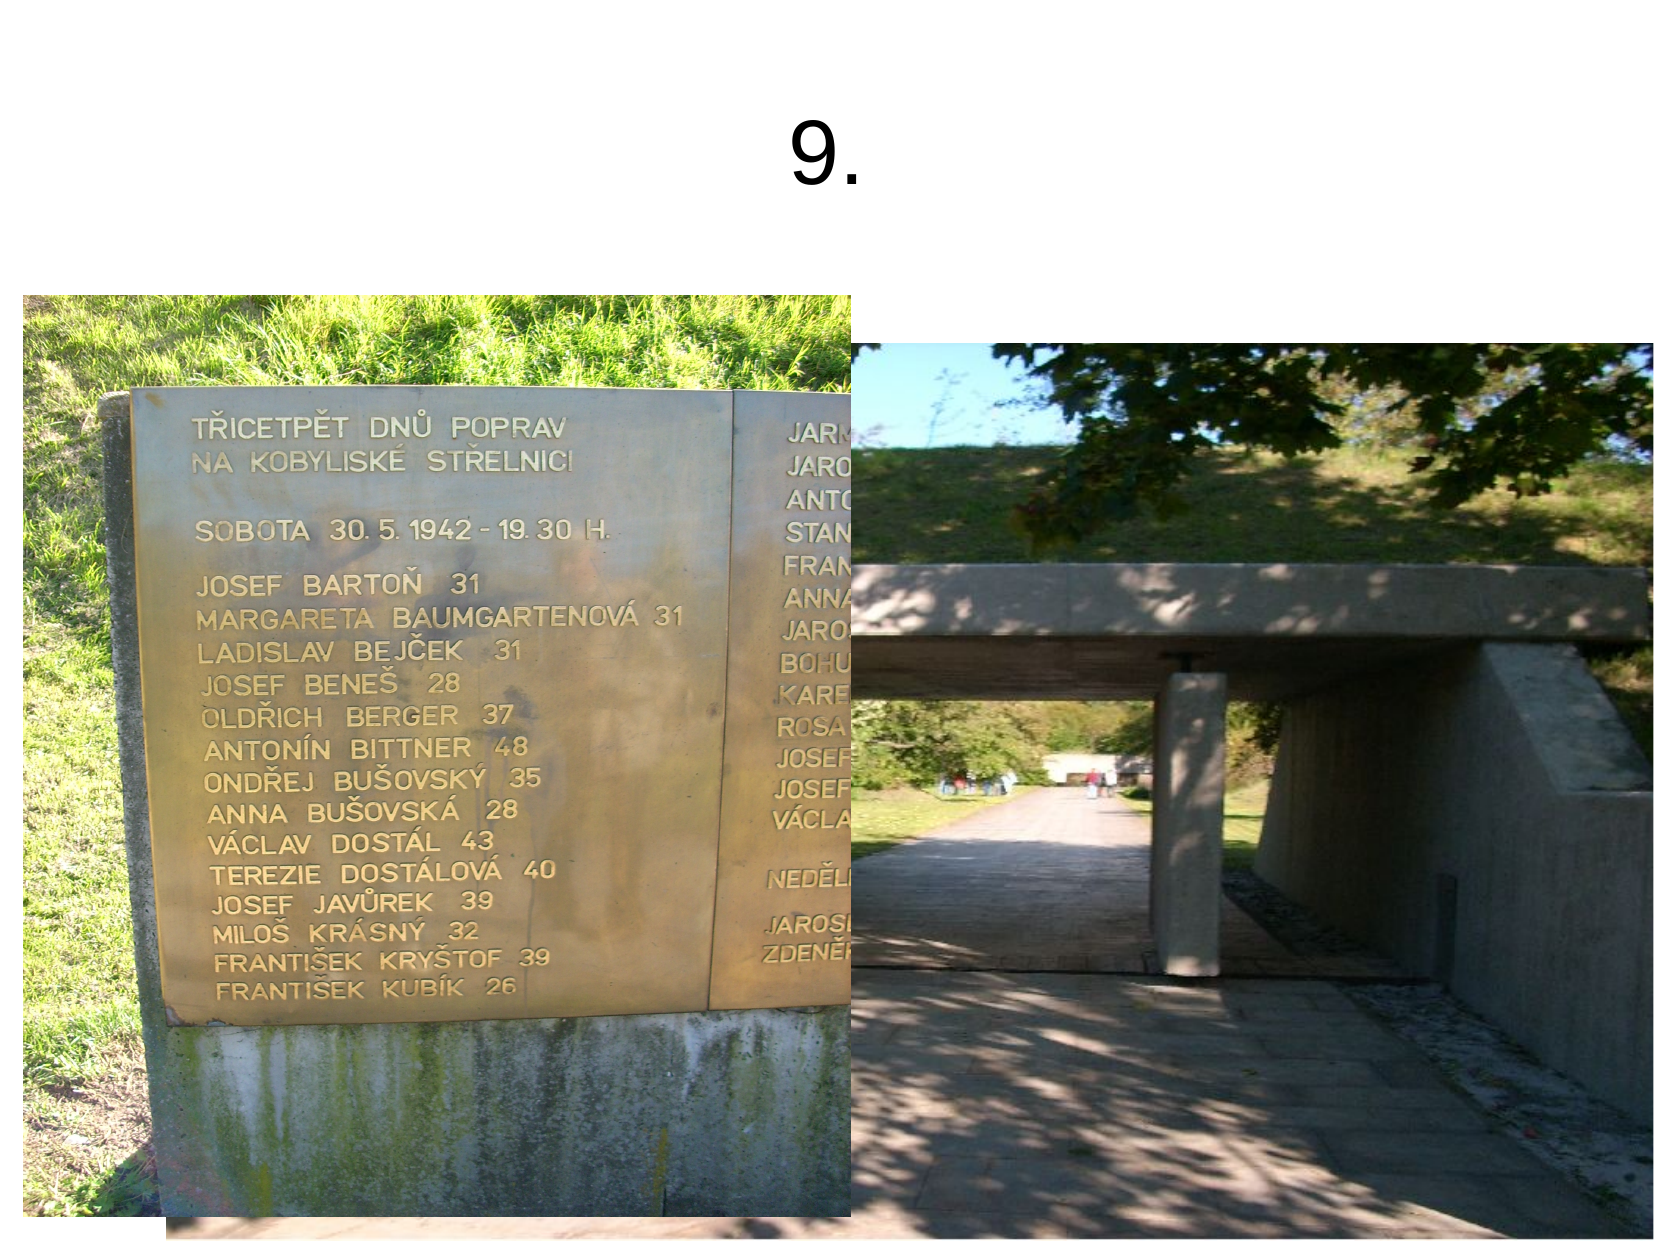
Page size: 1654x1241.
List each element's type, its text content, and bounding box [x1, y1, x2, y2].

picture [23, 295, 1654, 1241]
title 9. [82, 49, 1571, 257]
